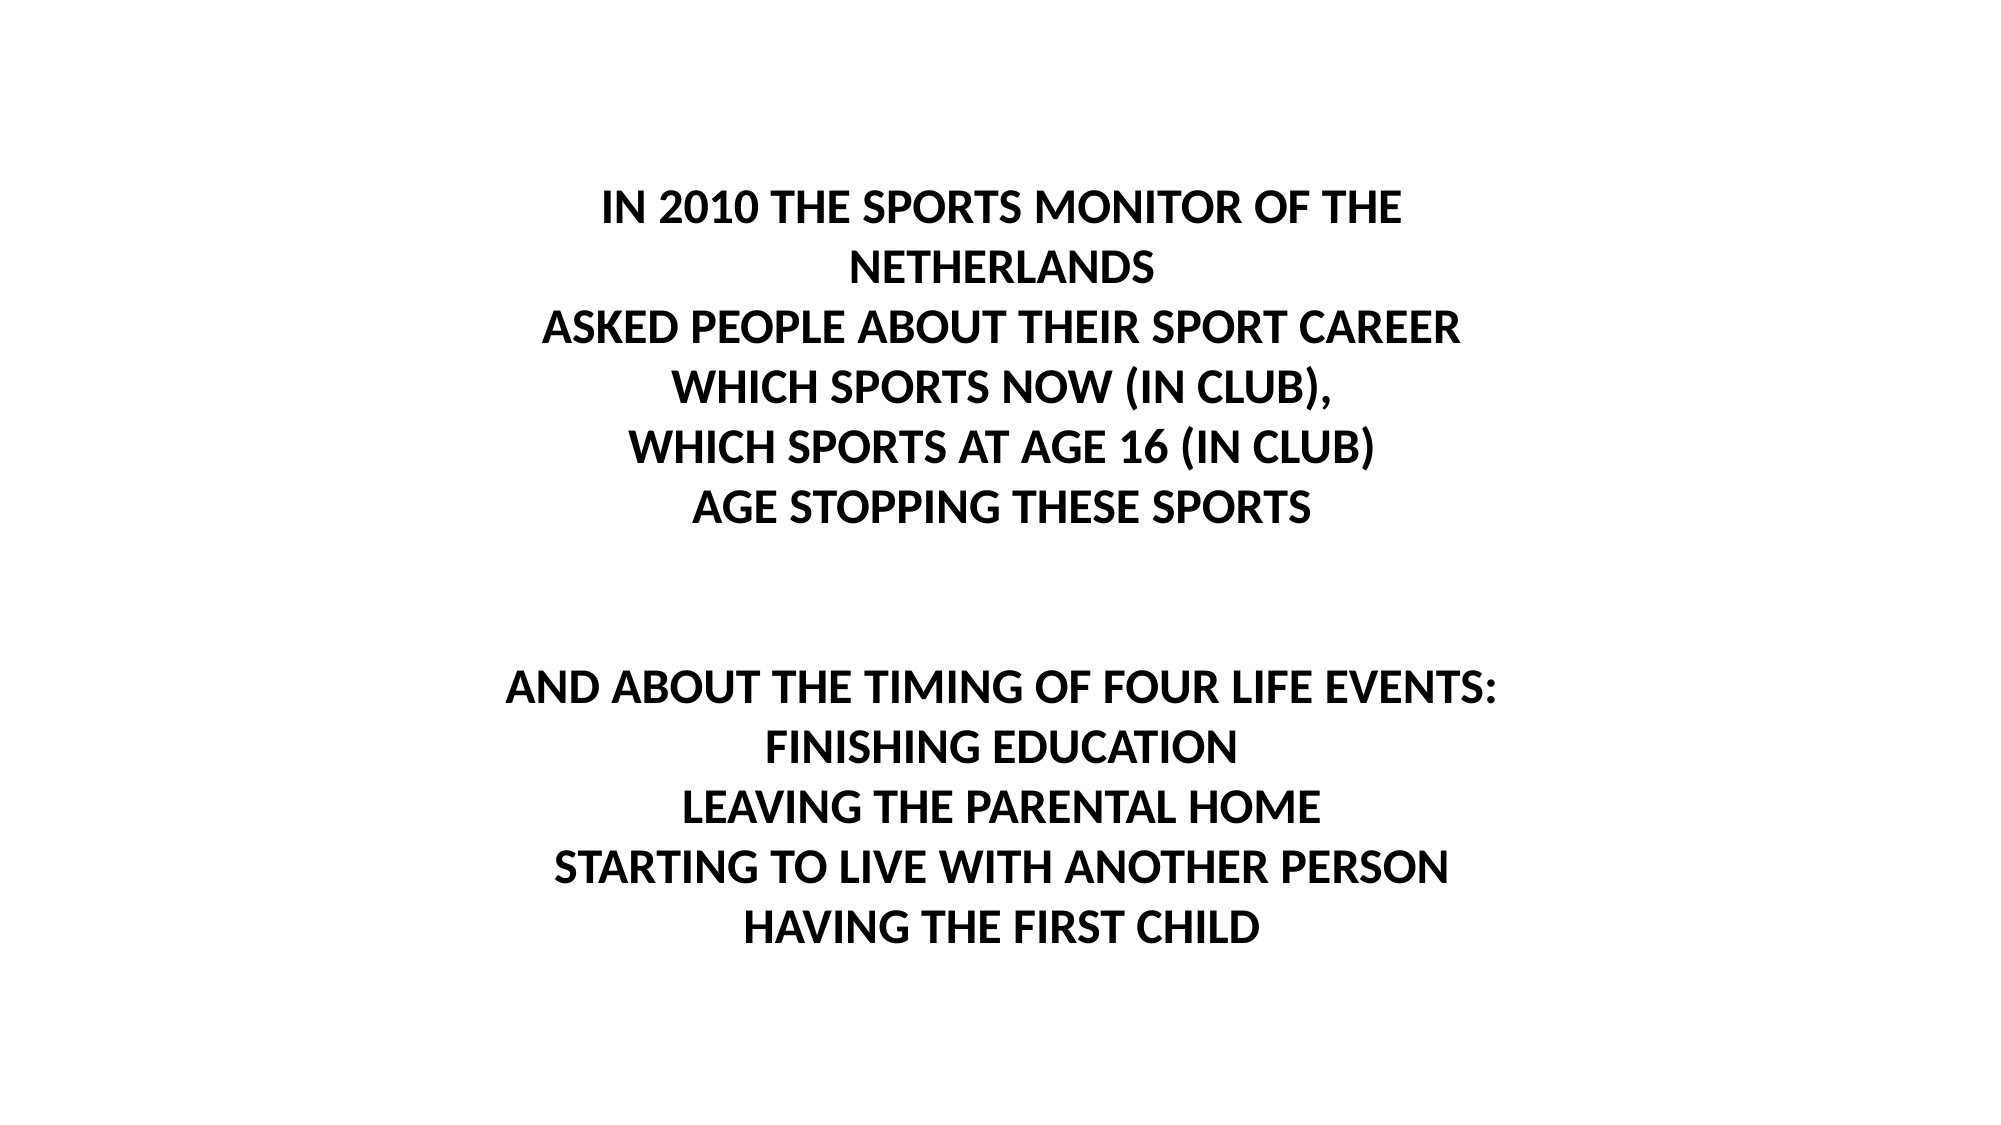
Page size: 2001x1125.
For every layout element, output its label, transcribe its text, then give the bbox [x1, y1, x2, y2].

text_box IN 2010 THE SPORTS MONITOR OF THE NETHERLANDS ASKED PEOPLE ABOUT THEIR SPORT CAREER WHICH SPORTS NOW (IN CLUB), WHICH SPORTS AT AGE 16 (IN CLUB) AGE STOPPING THESE SPORTS AND ABOUT THE TIMING OF FOUR LIFE EVENTS: FINISHING EDUCATION LEAVING THE PARENTAL HOME STARTING TO LIVE WITH ANOTHER PERSON HAVING THE FIRST CHILD [454, 166, 1550, 970]
